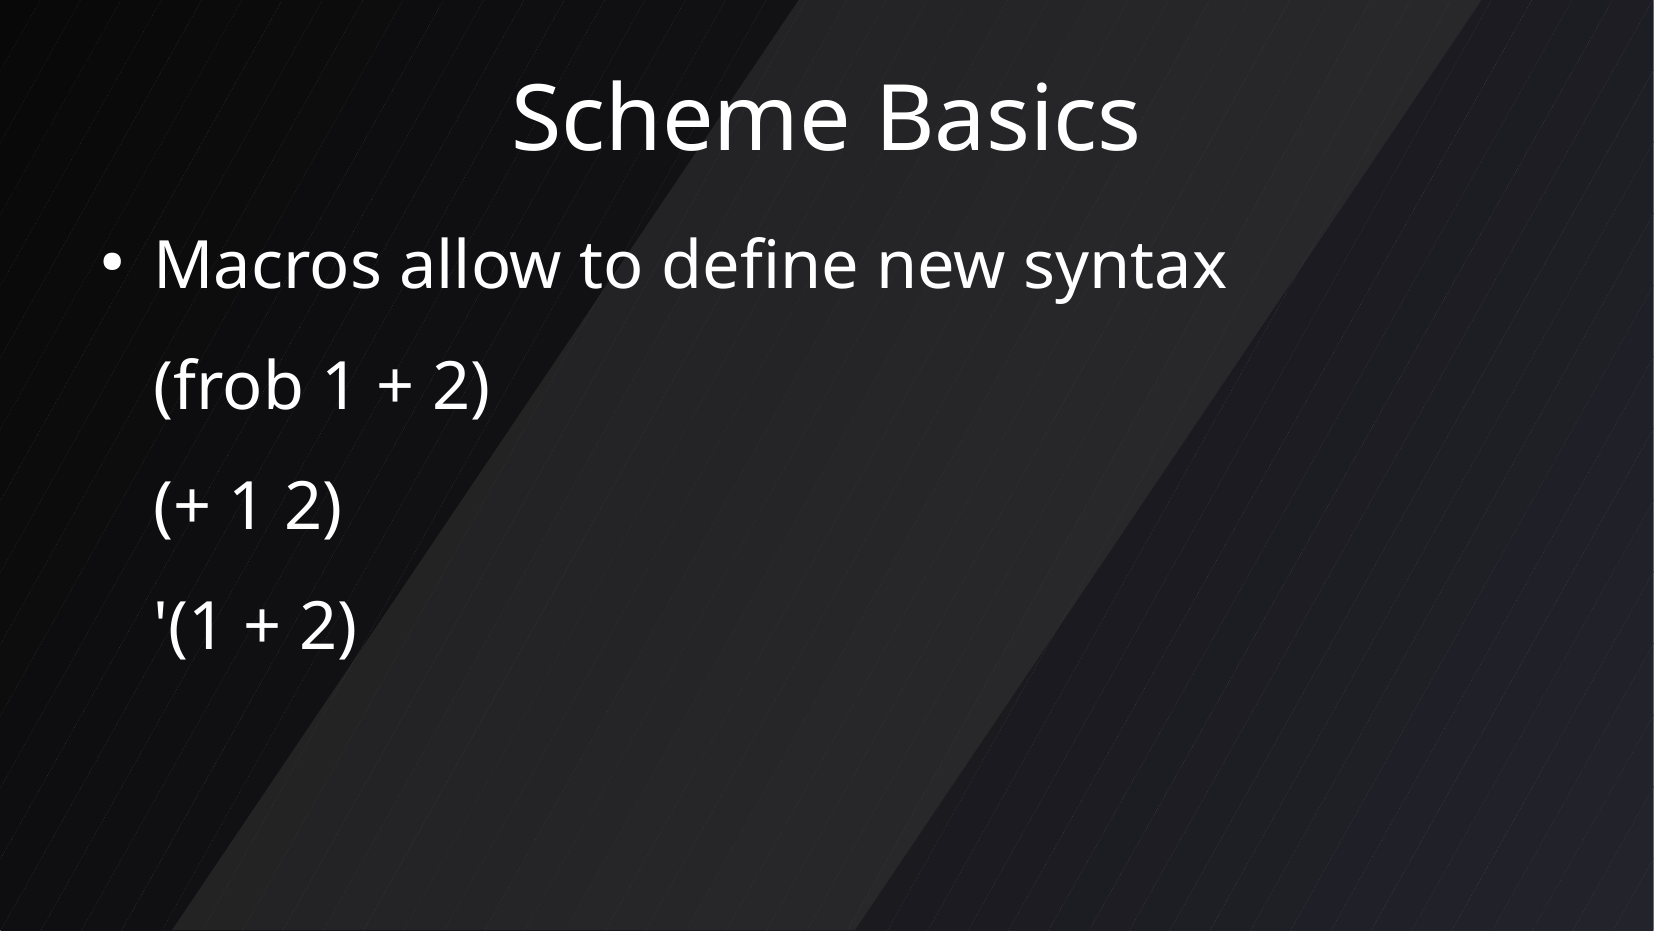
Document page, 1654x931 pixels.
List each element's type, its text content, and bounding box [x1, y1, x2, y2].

title Scheme Basics [82, 37, 1571, 193]
list Macros allow to define new syntax (frob 1 + 2) (+ 1 2) '(1 + 2) [82, 217, 1571, 758]
